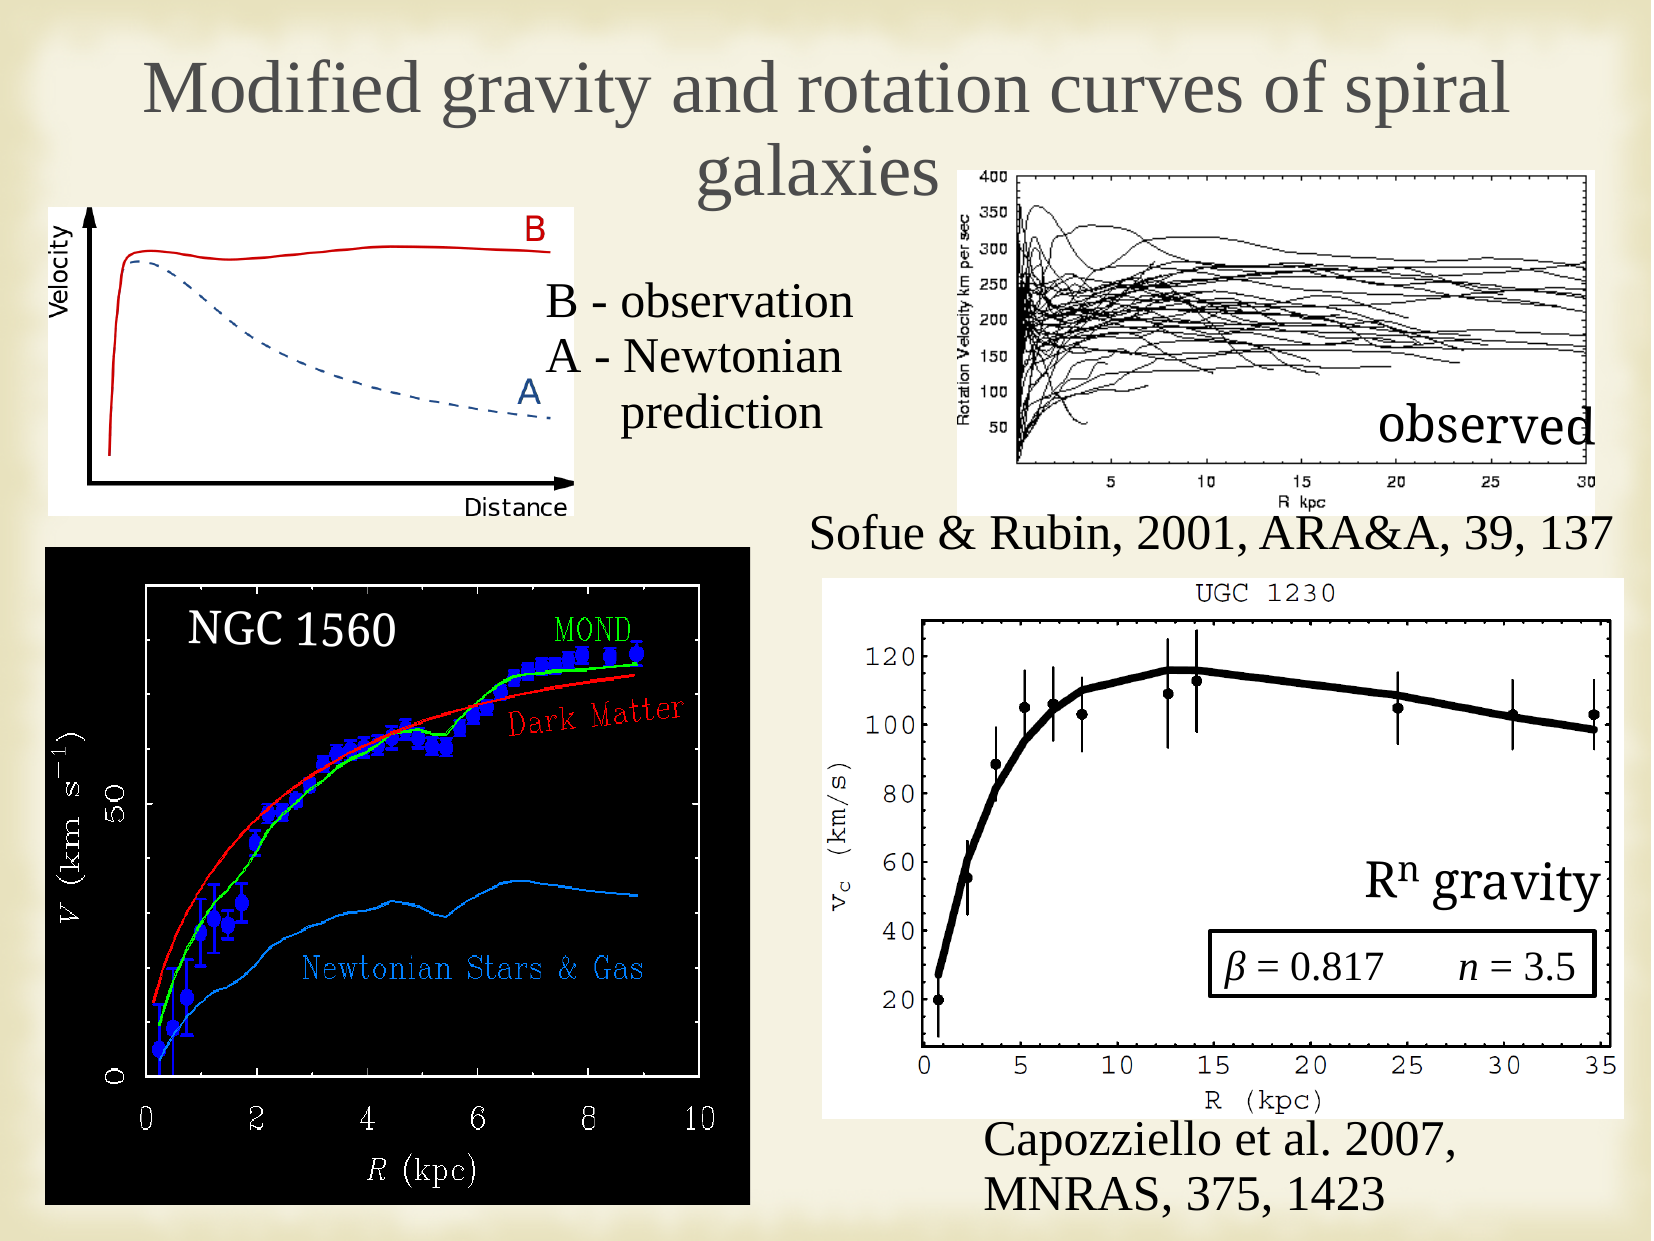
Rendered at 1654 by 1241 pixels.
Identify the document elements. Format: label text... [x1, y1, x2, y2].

picture [0, 0, 1651, 1241]
text_box Rn gravity [1349, 837, 1636, 920]
text_box NGC 1560 [171, 590, 435, 665]
text_box Capozziello et al. 2007, MNRAS, 375, 1423 [968, 1103, 1524, 1229]
title Modified gravity and rotation curves of spiral galaxies [64, 45, 1591, 212]
text_box observed [1362, 383, 1616, 464]
text_box β = 0.817 n = 3.5 [1209, 931, 1595, 997]
text_box Sofue & Rubin, 2001, ARA&A, 39, 137 [781, 497, 1637, 581]
list B - observation A - Newtonian prediction [545, 273, 873, 454]
